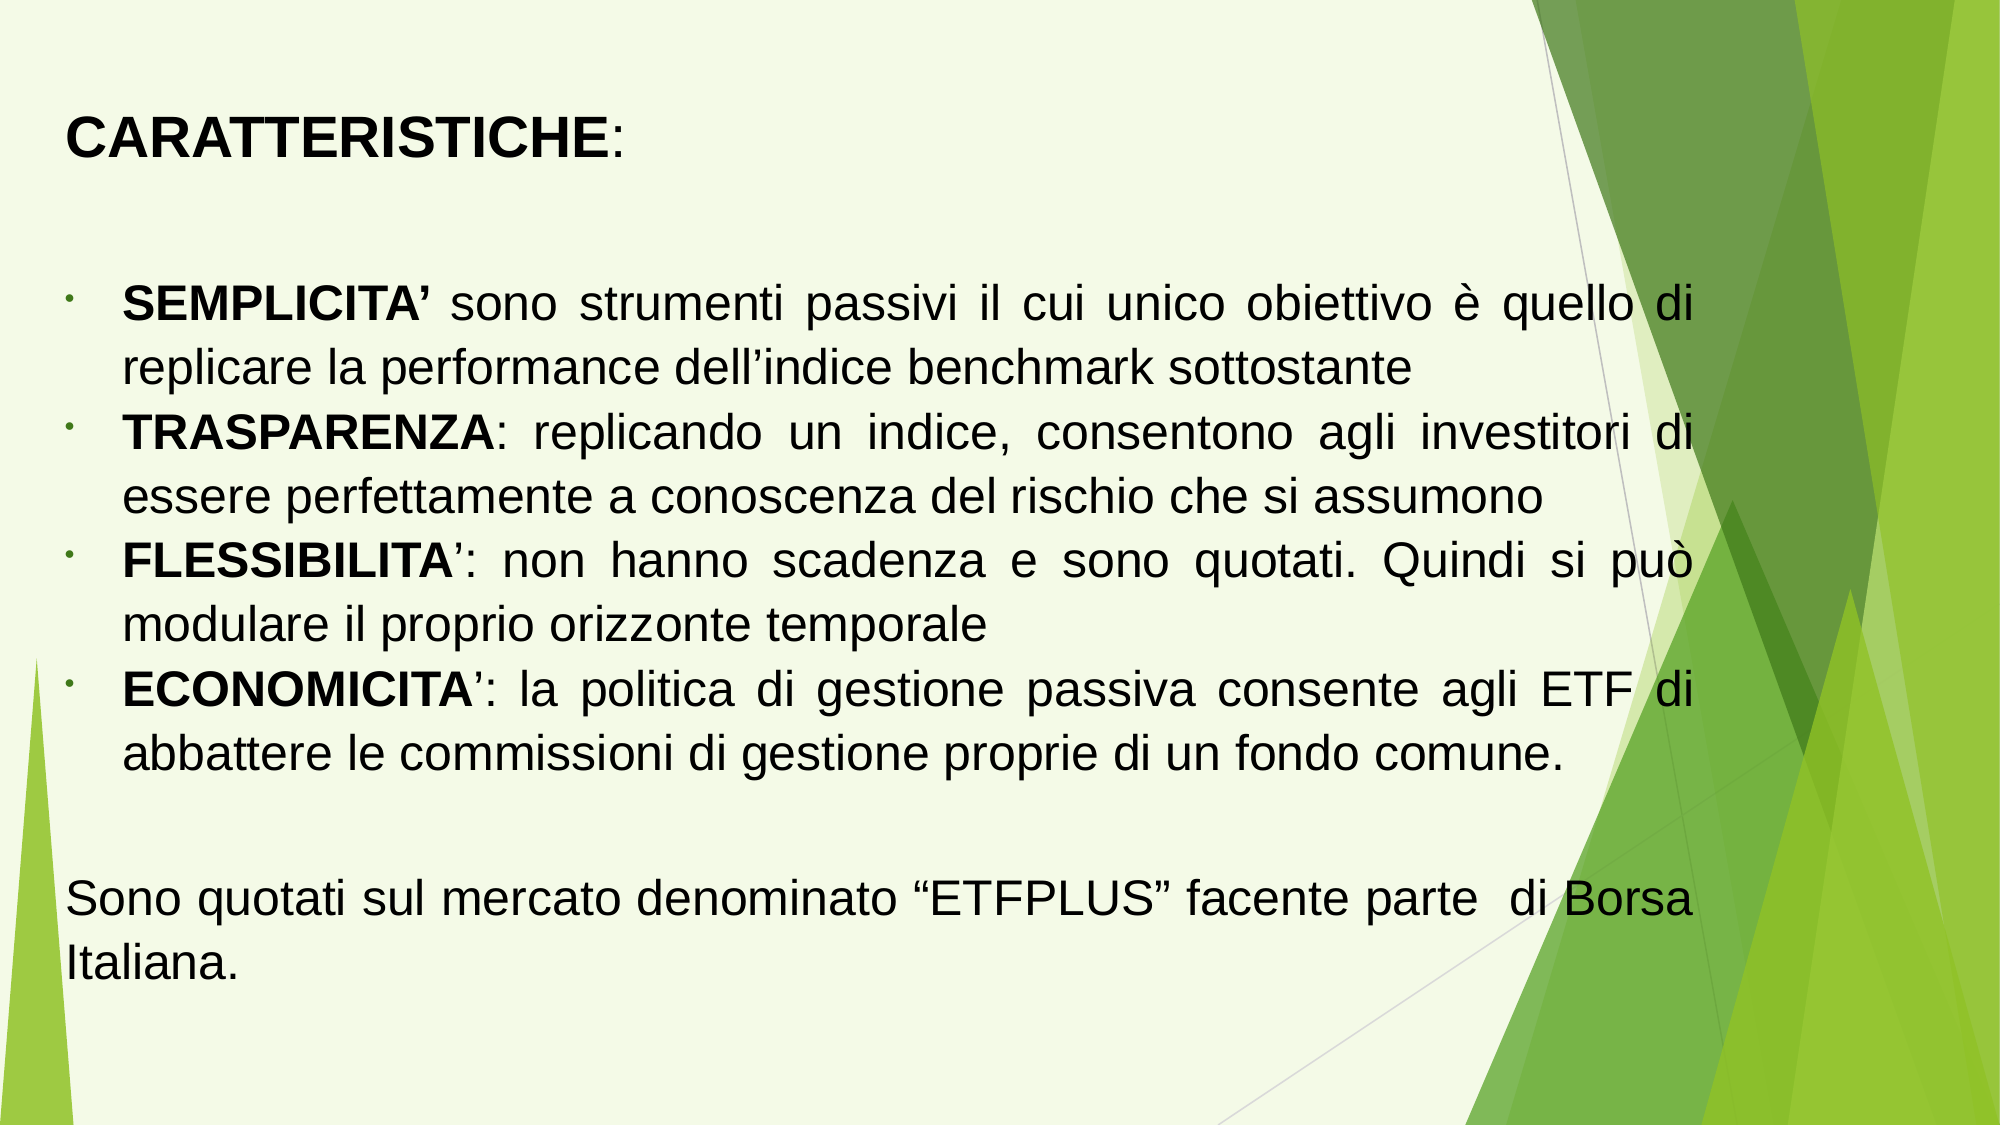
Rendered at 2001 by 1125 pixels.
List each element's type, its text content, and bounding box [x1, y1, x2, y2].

text_box CARATTERISTICHE: SEMPLICITA’ sono strumenti passivi il cui unico obiettivo è quello di replicare la performance dell’indice benchmark sottostante TRASPARENZA: replicando un indice, consentono agli investitori di essere perfettamente a conoscenza del rischio che si assumono FLESSIBILITA’: non hanno scadenza e sono quotati. Quindi si può modulare il proprio orizzonte temporale ECONOMICITA’: la politica di gestione passiva consente agli ETF di abbattere le commissioni di gestione proprie di un fondo comune. Sono quotati sul mercato denominato “ETFPLUS” facente parte di Borsa Italiana. [50, 86, 1710, 1062]
